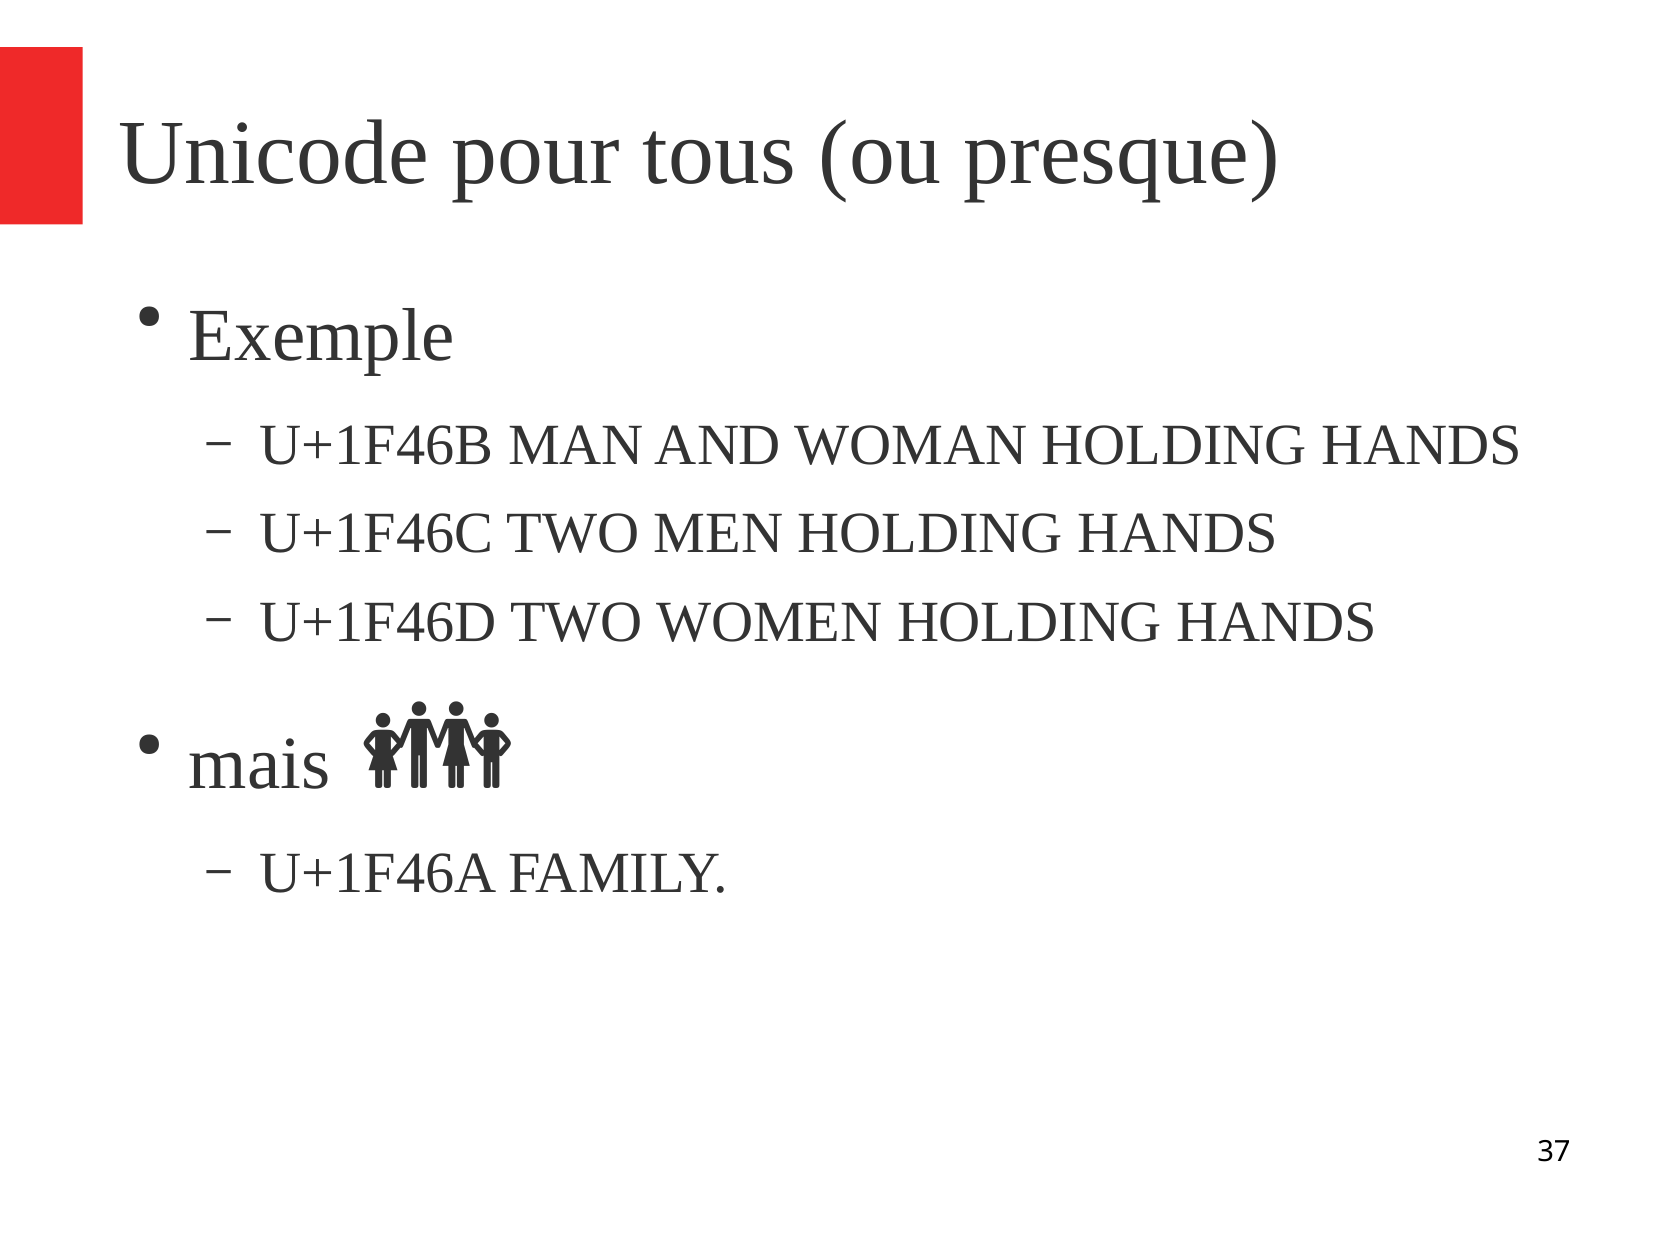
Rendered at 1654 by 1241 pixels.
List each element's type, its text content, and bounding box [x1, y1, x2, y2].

list Exemple 👫 👬 👭 U+1F46B MAN AND WOMAN HOLDING HANDS U+1F46C TWO MEN HOLDING HANDS U+1F46D TWO WOMEN HOLDING HANDS mais 👪 U+1F46A FAMILY. [118, 249, 1536, 1158]
title Unicode pour tous (ou presque) [118, 49, 1571, 257]
